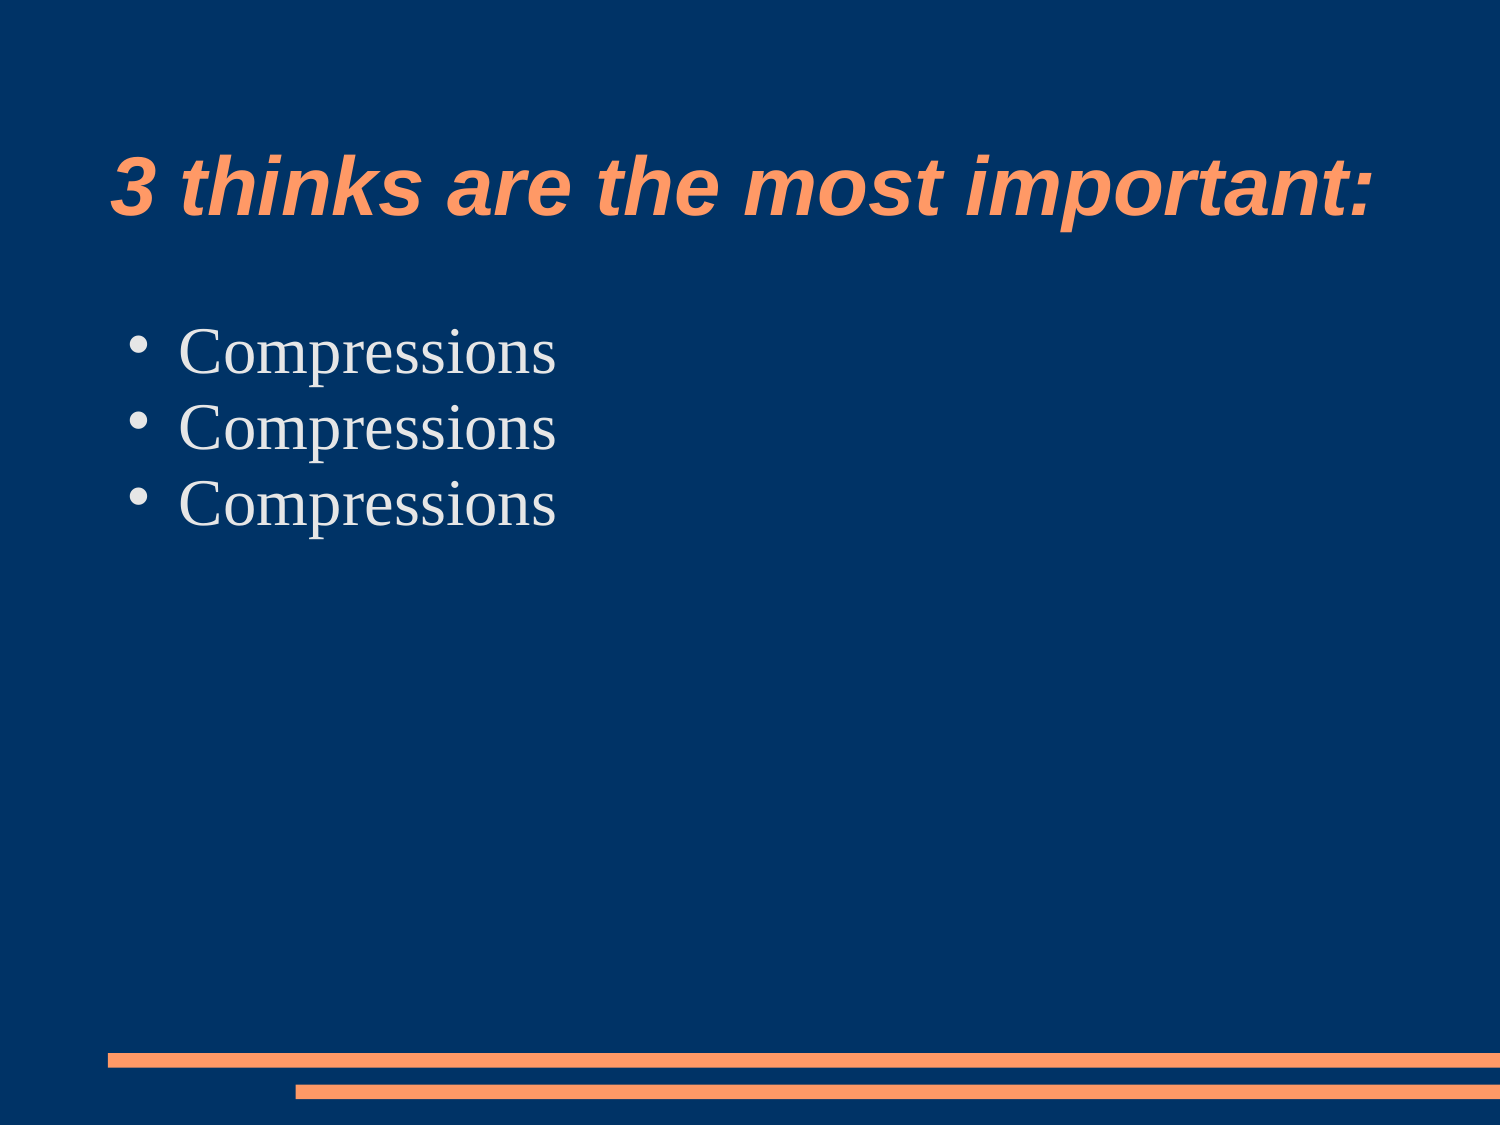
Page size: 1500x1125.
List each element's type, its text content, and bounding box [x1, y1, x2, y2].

title 3 thinks are the most important: [110, 93, 1392, 282]
list Compressions Compressions Compressions [110, 312, 1392, 1022]
